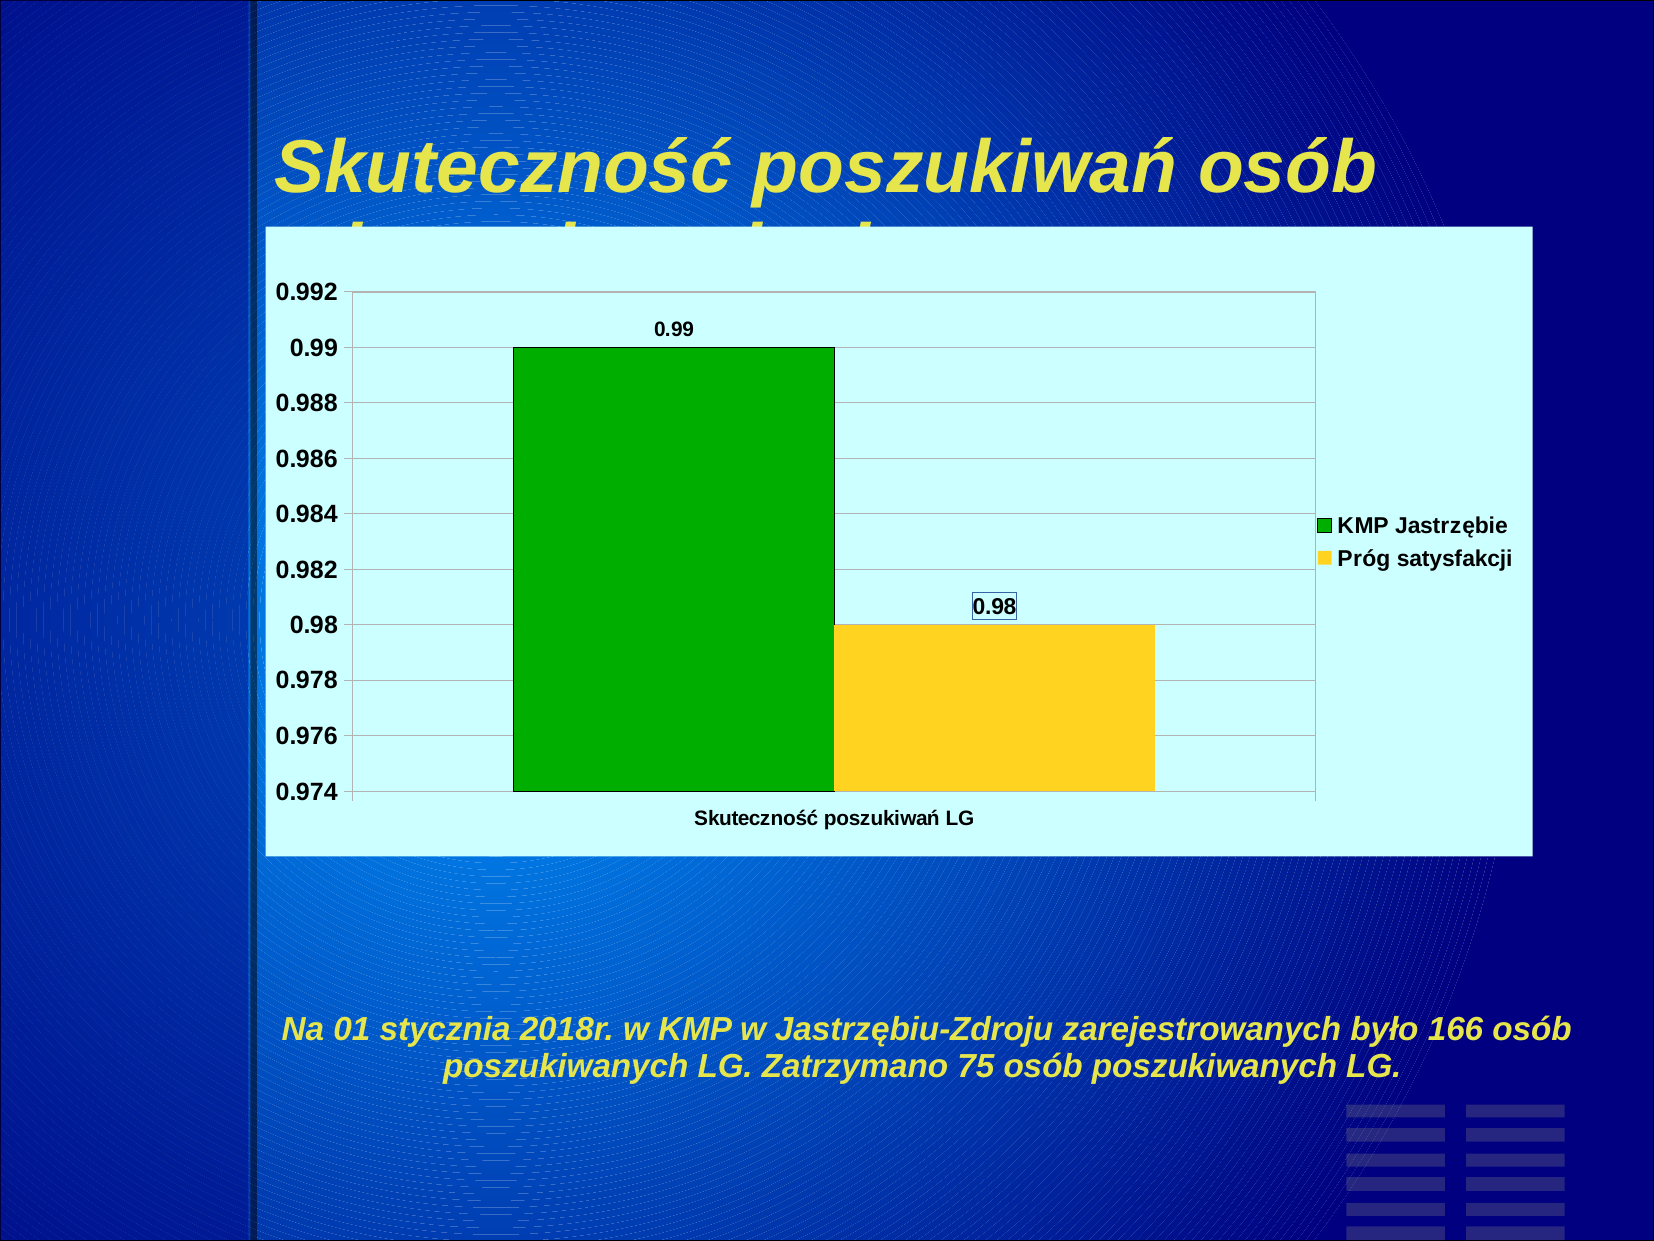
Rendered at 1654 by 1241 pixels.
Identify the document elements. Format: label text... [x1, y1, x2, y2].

title Na 01 stycznia 2018r. w KMP w Jastrzębiu-Zdroju zarejestrowanych było 166 osób poszukiwanych LG. Zatrzymano 75 osób poszukiwanych LG. [236, 944, 1619, 1150]
title Skuteczność poszukiwań osób ukrywających się (List Gończy) [119, 105, 1533, 311]
chart [265, 226, 1533, 857]
